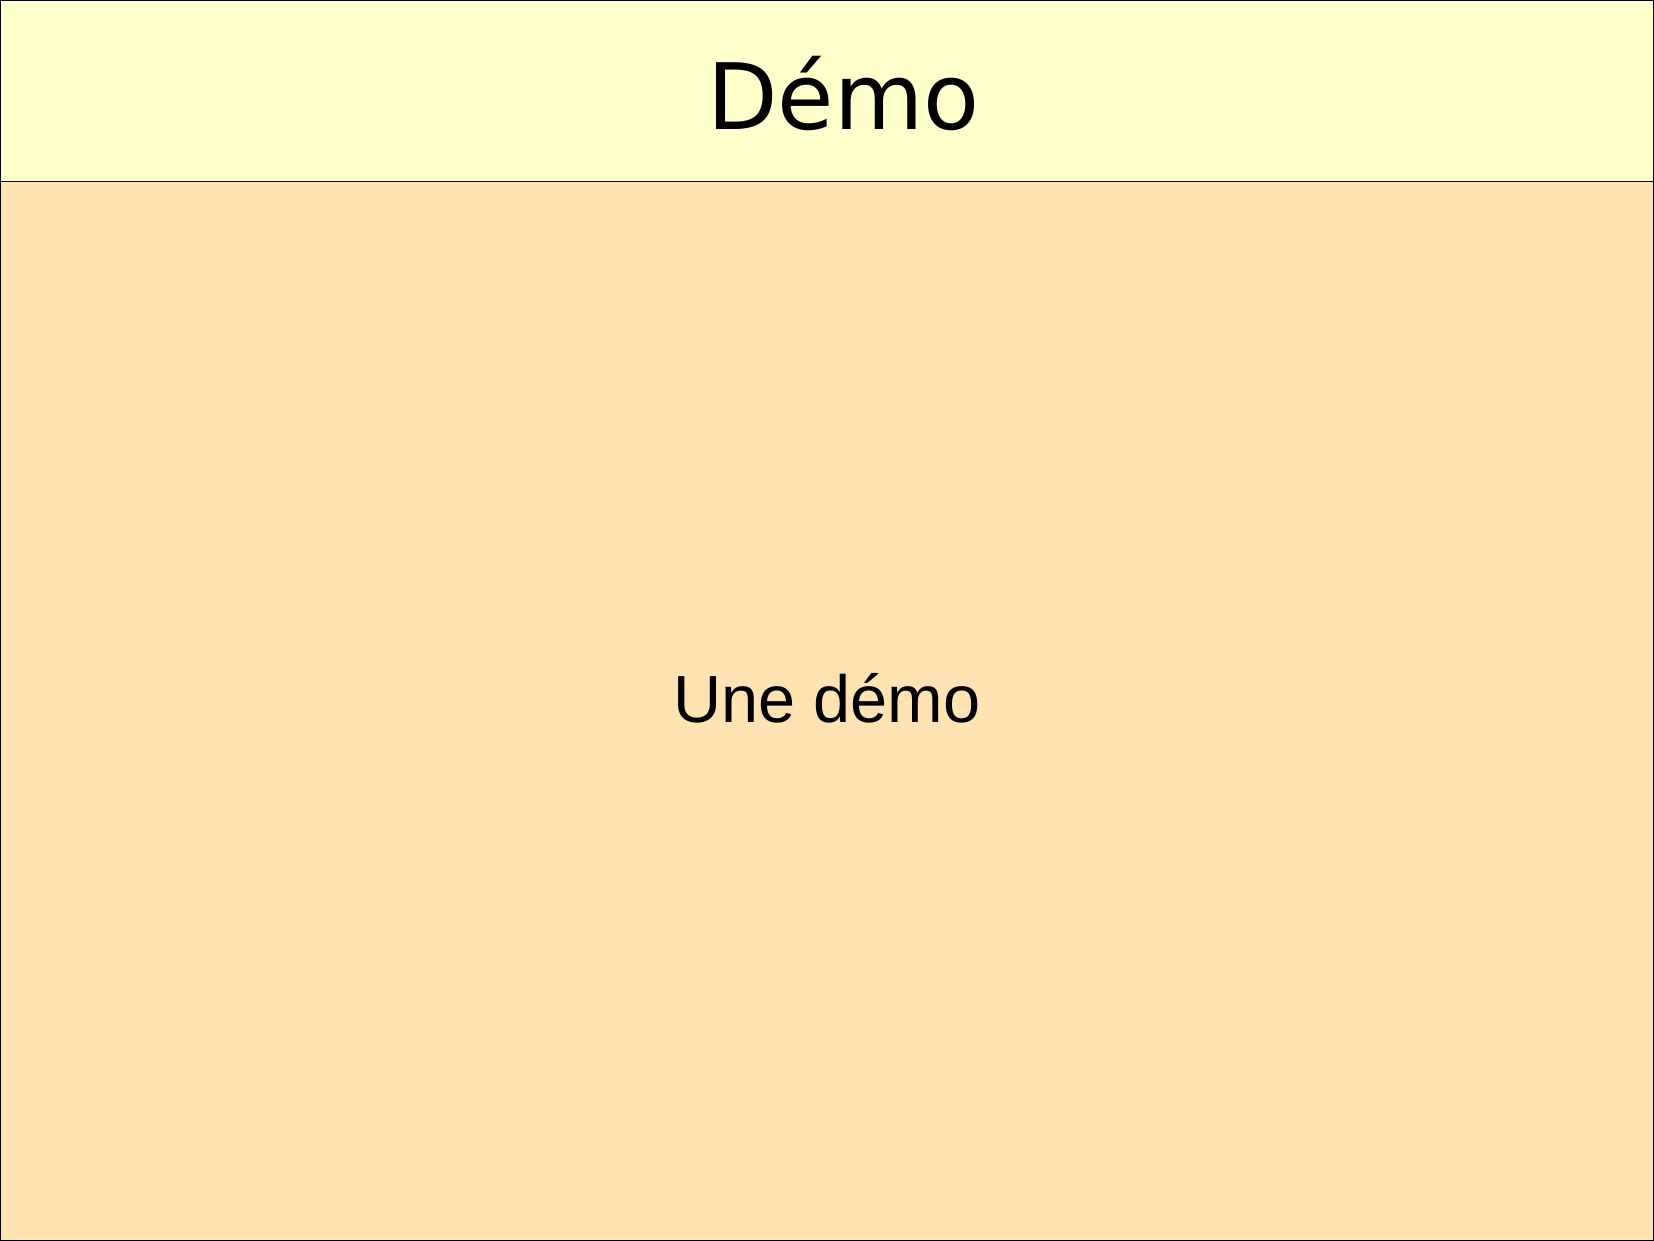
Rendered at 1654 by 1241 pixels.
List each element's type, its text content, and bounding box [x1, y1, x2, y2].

title Démo [135, 37, 1552, 158]
subtitle Une démo [82, 290, 1571, 1109]
